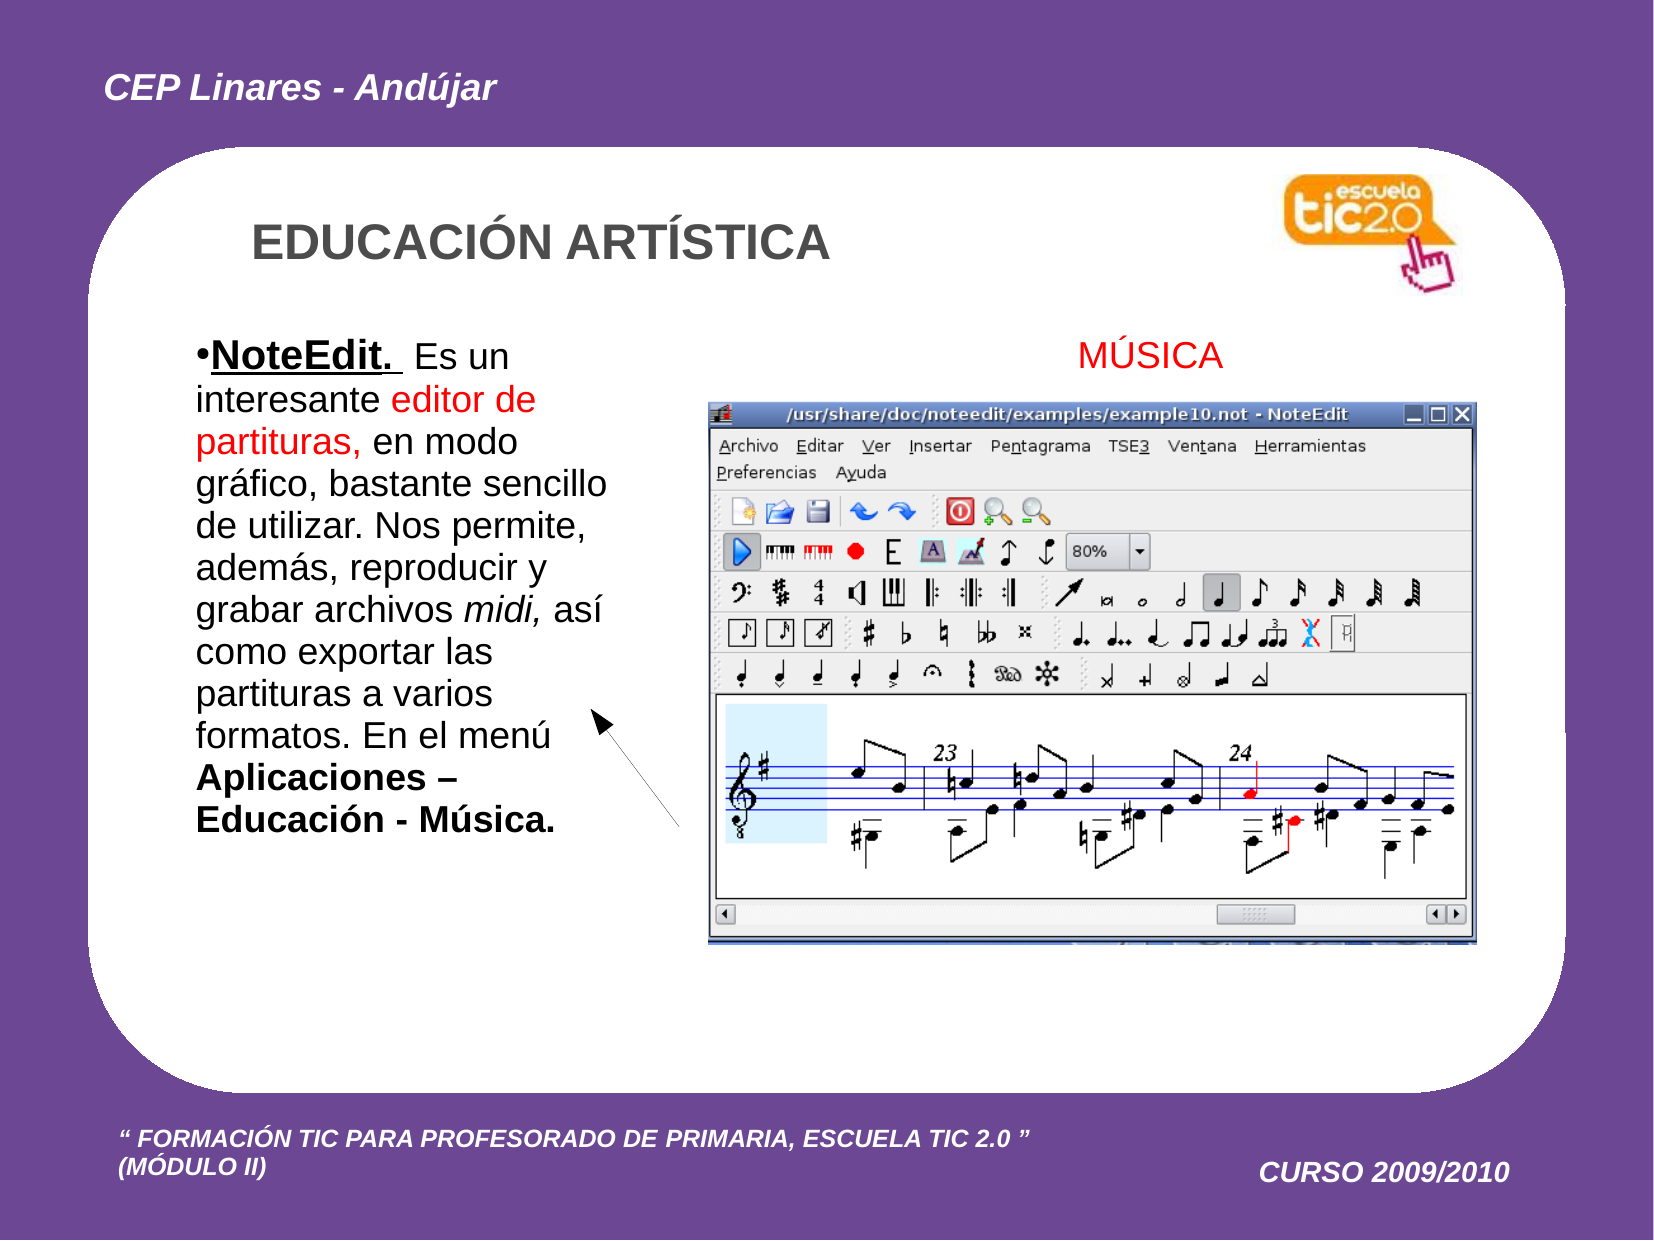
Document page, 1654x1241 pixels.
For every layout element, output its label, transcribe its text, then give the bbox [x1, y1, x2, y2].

picture [1272, 174, 1463, 296]
text_box MÚSICA [1062, 326, 1239, 384]
text_box NoteEdit. Es un interesante editor de partituras, en modo gráfico, bastante sencillo de utilizar. Nos permite, además, reproducir y grabar archivos midi, así como exportar las partituras a varios formatos. En el menú Aplicaciones – Educación - Música. [180, 324, 650, 852]
picture [708, 401, 1477, 945]
text_box EDUCACIÓN ARTÍSTICA [236, 206, 1152, 279]
